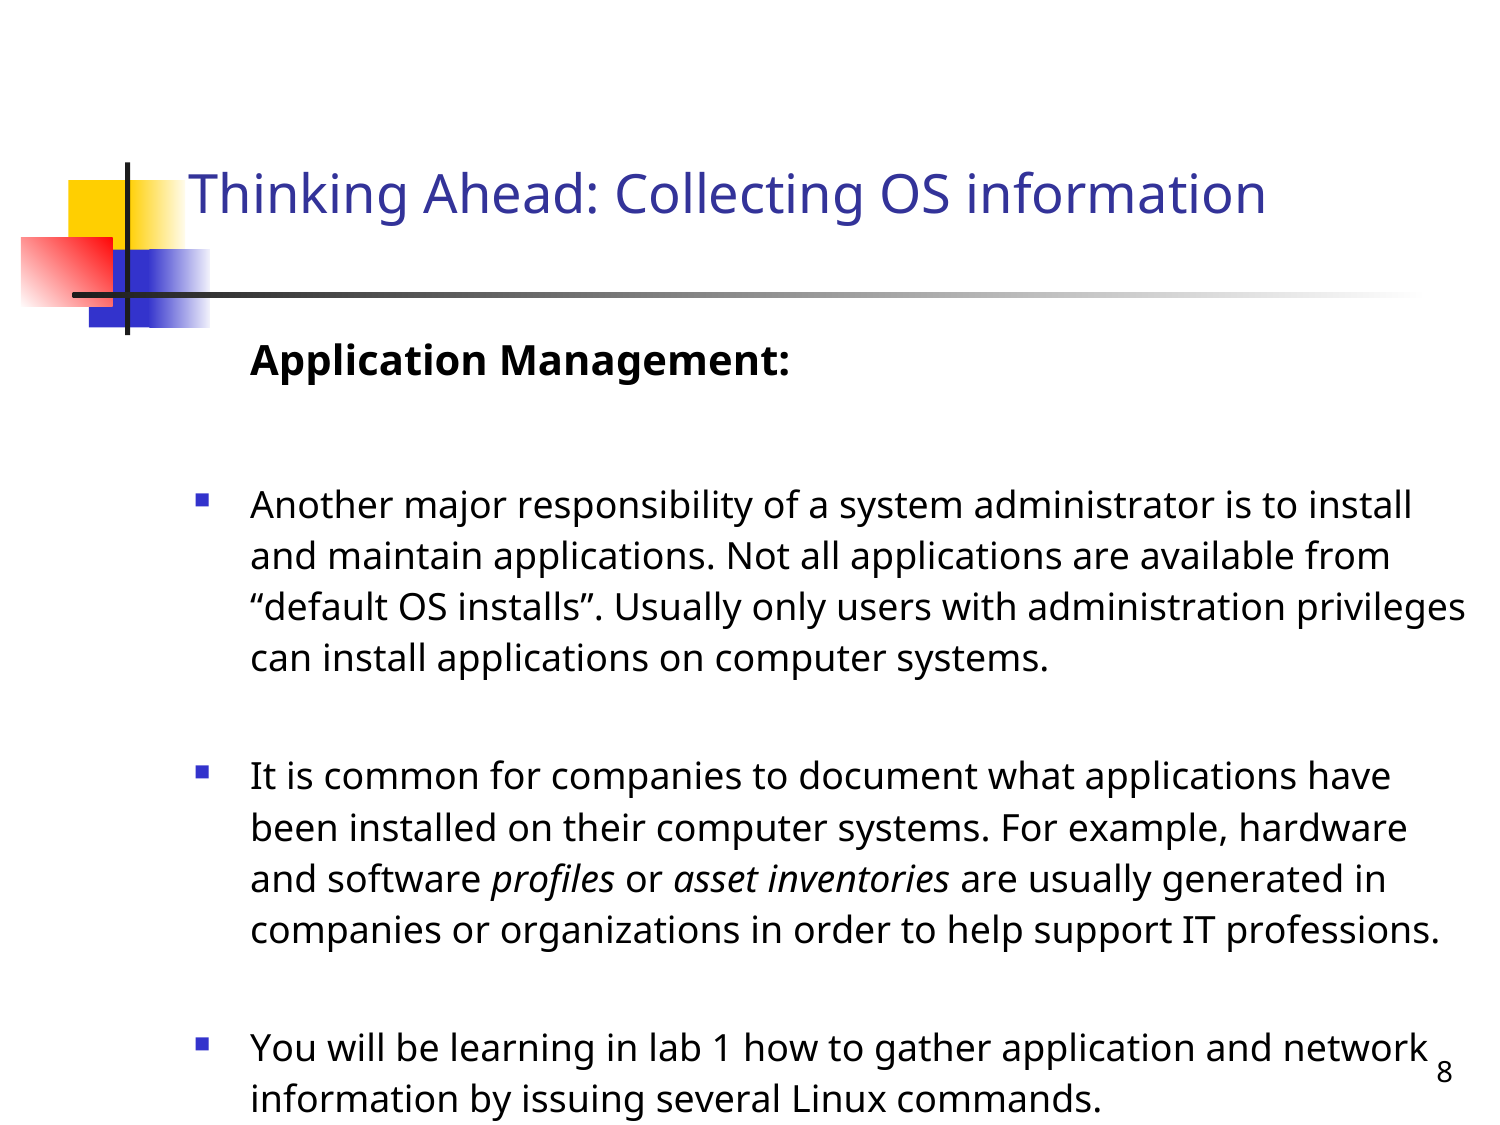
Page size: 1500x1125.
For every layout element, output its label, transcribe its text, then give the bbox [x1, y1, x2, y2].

list Application Management: Another major responsibility of a system administrator is to install and maintain applications. Not all applications are available from “default OS installs”. Usually only users with administration privileges can install applications on computer systems. It is common for companies to document what applications have been installed on their computer systems. For example, hardware and software profiles or asset inventories are usually generated in companies or organizations in order to help support IT professions. You will be learning in lab 1 how to gather application and network information by issuing several Linux commands. [193, 331, 1469, 1104]
title Thinking Ahead: Collecting OS information [188, 42, 1468, 268]
